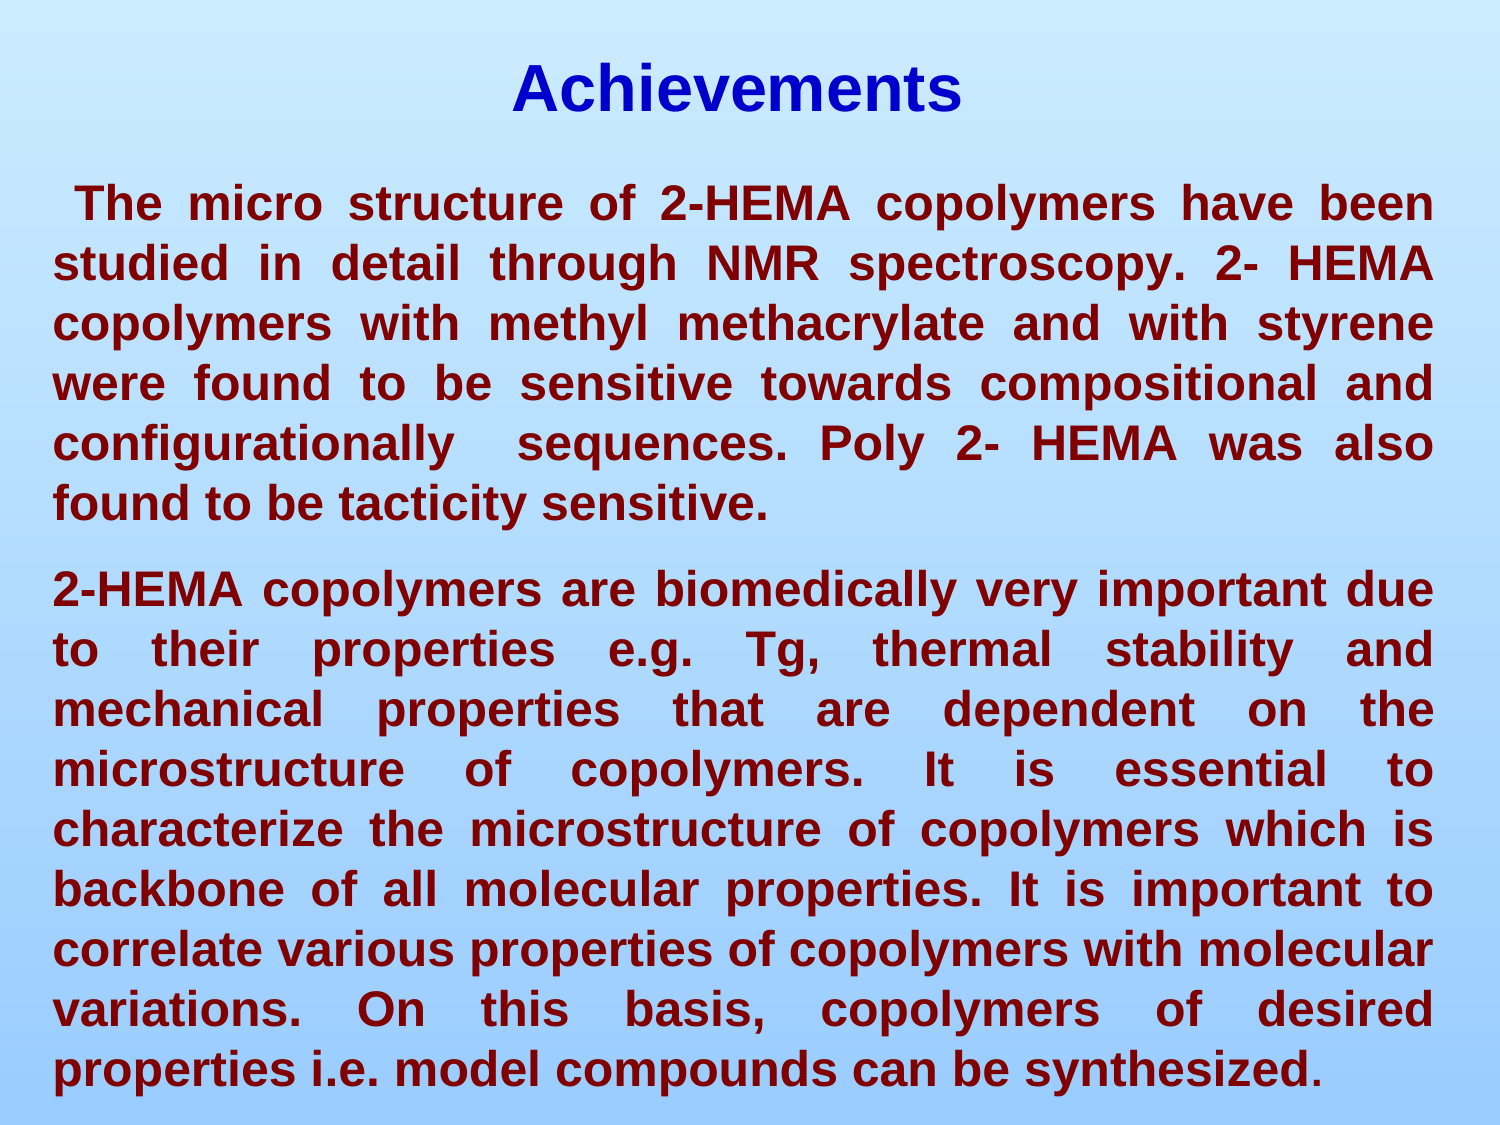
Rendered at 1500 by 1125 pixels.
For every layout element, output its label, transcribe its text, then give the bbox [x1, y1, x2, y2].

text_box Achievements [149, 37, 1326, 133]
text_box The micro structure of 2-HEMA copolymers have been studied in detail through NMR spectroscopy. 2- HEMA copolymers with methyl methacrylate and with styrene were found to be sensitive towards compositional and configurationally sequences. Poly 2- HEMA was also found to be tacticity sensitive. 2-HEMA copolymers are biomedically very important due to their properties e.g. Tg, thermal stability and mechanical properties that are dependent on the microstructure of copolymers. It is essential to characterize the microstructure of copolymers which is backbone of all molecular properties. It is important to correlate various properties of copolymers with molecular variations. On this basis, copolymers of desired properties i.e. model compounds can be synthesized. [37, 162, 1450, 1125]
